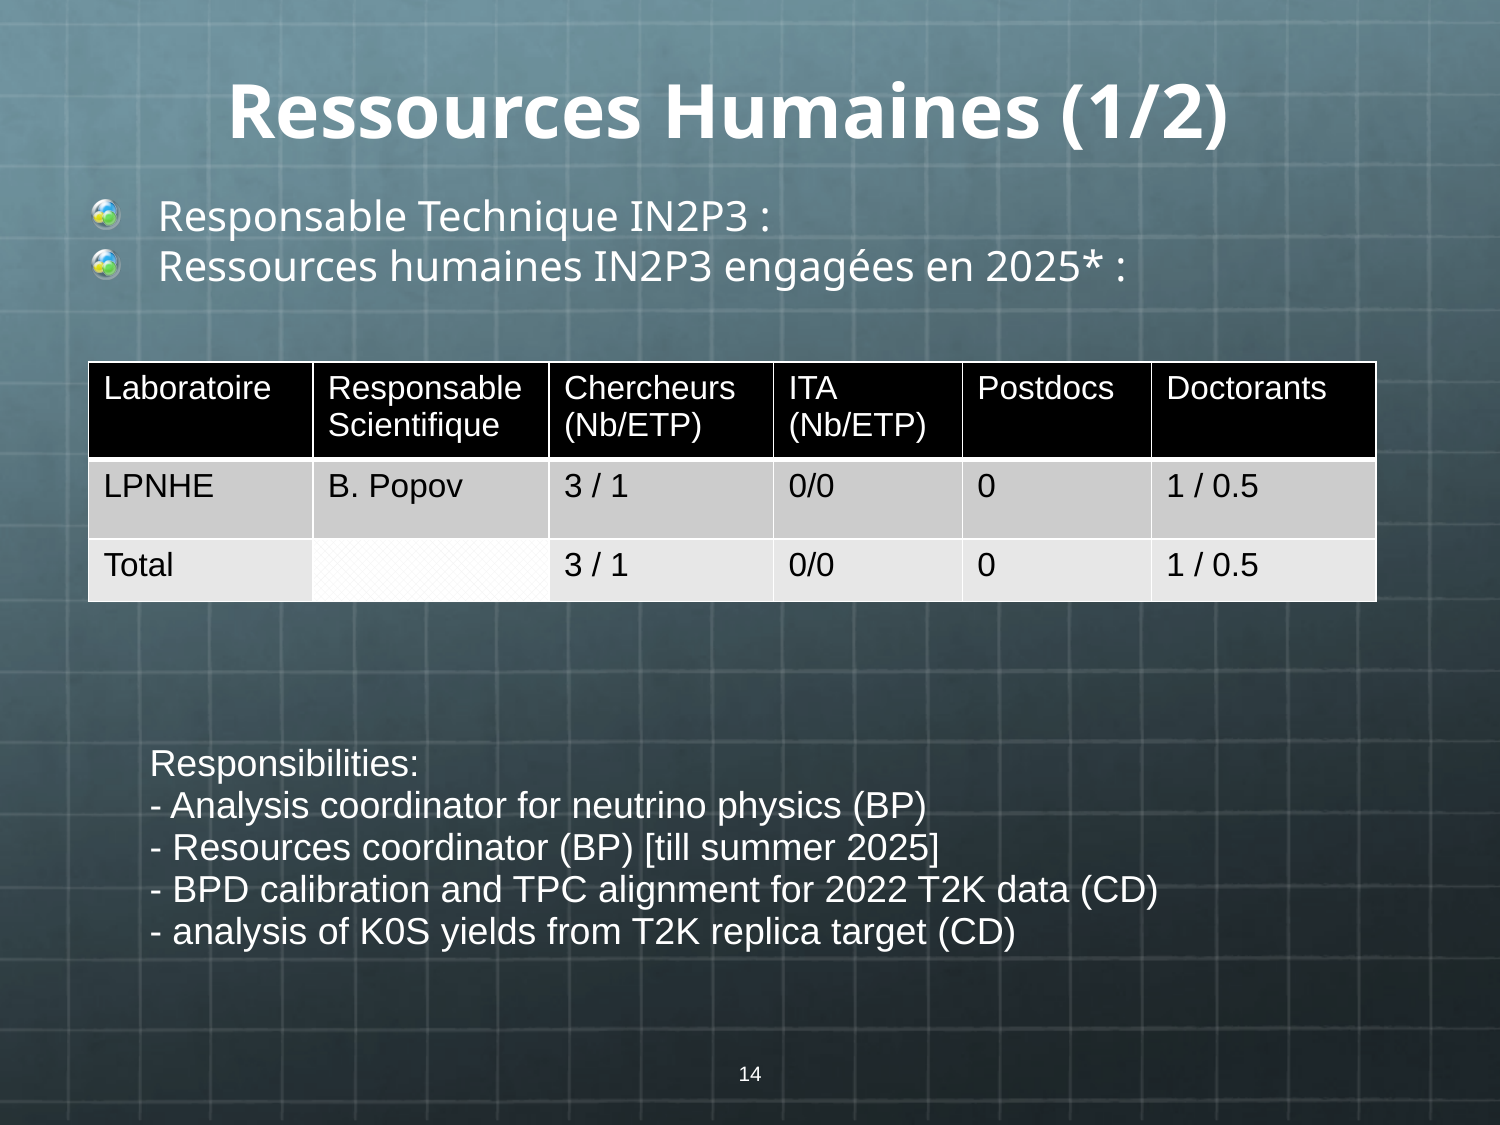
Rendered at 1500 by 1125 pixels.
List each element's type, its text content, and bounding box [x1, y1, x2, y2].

text_box Responsibilities: - Analysis coordinator for neutrino physics (BP) - Resources coordinator (BP) [till summer 2025] - BPD calibration and TPC alignment for 2022 T2K data (CD) - analysis of K0S yields from T2K replica target (CD) [134, 735, 1175, 960]
table_cell B. Popov [314, 462, 548, 538]
table_header Laboratoire [89, 363, 312, 457]
table_cell Total [89, 540, 312, 601]
table_cell 0/0 [774, 540, 962, 601]
table_header Chercheurs (Nb/ETP) [550, 363, 773, 457]
table_cell LPNHE [89, 462, 312, 538]
table_header Doctorants [1152, 363, 1375, 457]
table_cell 0 [963, 462, 1151, 538]
text_box Ressources Humaines (1/2) [53, 32, 1403, 185]
table_cell 1 / 0.5 [1152, 462, 1375, 538]
table_cell 0 [963, 540, 1151, 601]
text_box Responsable Technique IN2P3 : Ressources humaines IN2P3 engagées en 2025* : * Renseignées dans ISIS par les directions des laboratoires concernés [76, 137, 1424, 1023]
table_cell 1 / 0.5 [1152, 540, 1375, 601]
table_cell 0/0 [774, 462, 962, 538]
table_header Postdocs [963, 363, 1151, 457]
table_cell [314, 540, 548, 601]
text_box <number> [687, 1042, 813, 1103]
table_header ITA (Nb/ETP) [774, 363, 962, 457]
picture [0, 0, 1500, 1125]
table_header Responsable Scientifique [314, 363, 548, 457]
table_cell 3 / 1 [550, 540, 773, 601]
table_cell 3 / 1 [550, 462, 773, 538]
